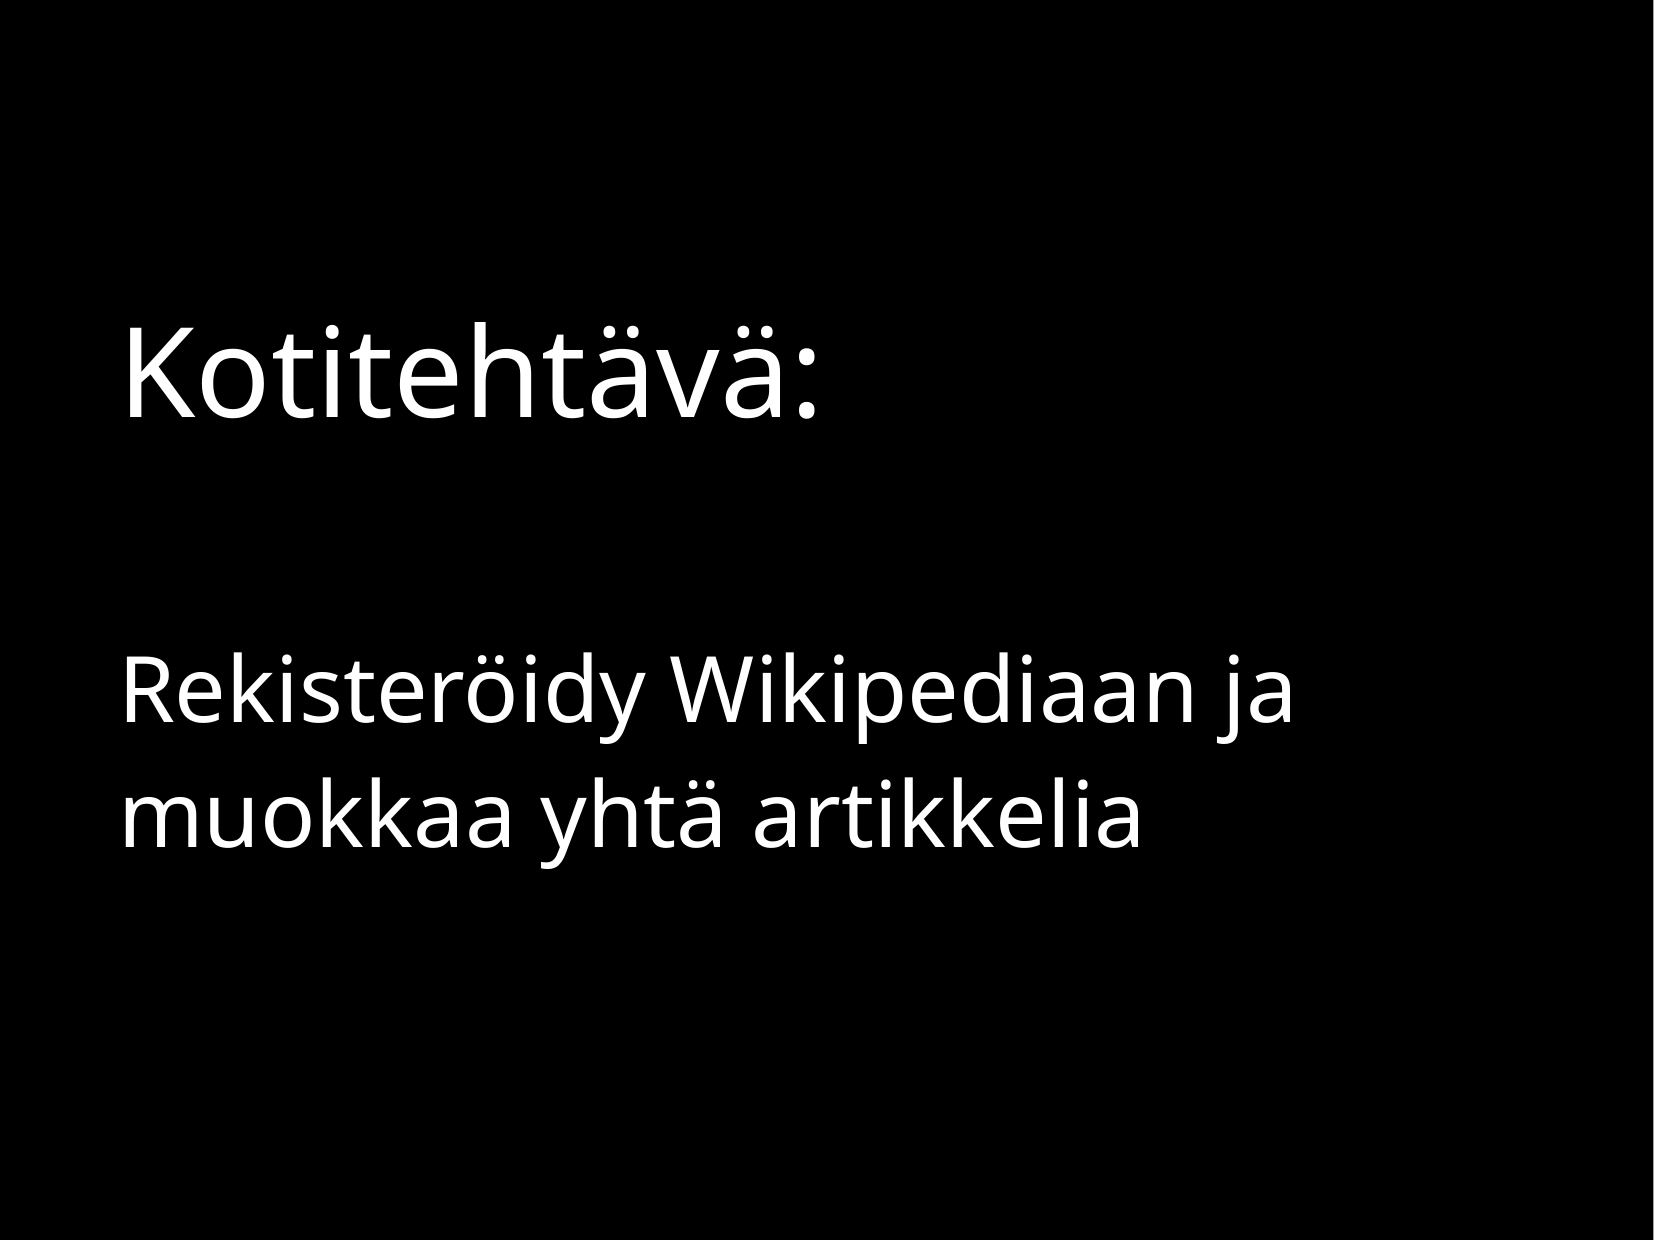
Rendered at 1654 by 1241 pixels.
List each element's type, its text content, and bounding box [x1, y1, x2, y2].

text_box Kotitehtävä: Rekisteröidy Wikipediaan ja muokkaa yhtä artikkelia [118, 49, 1536, 1109]
